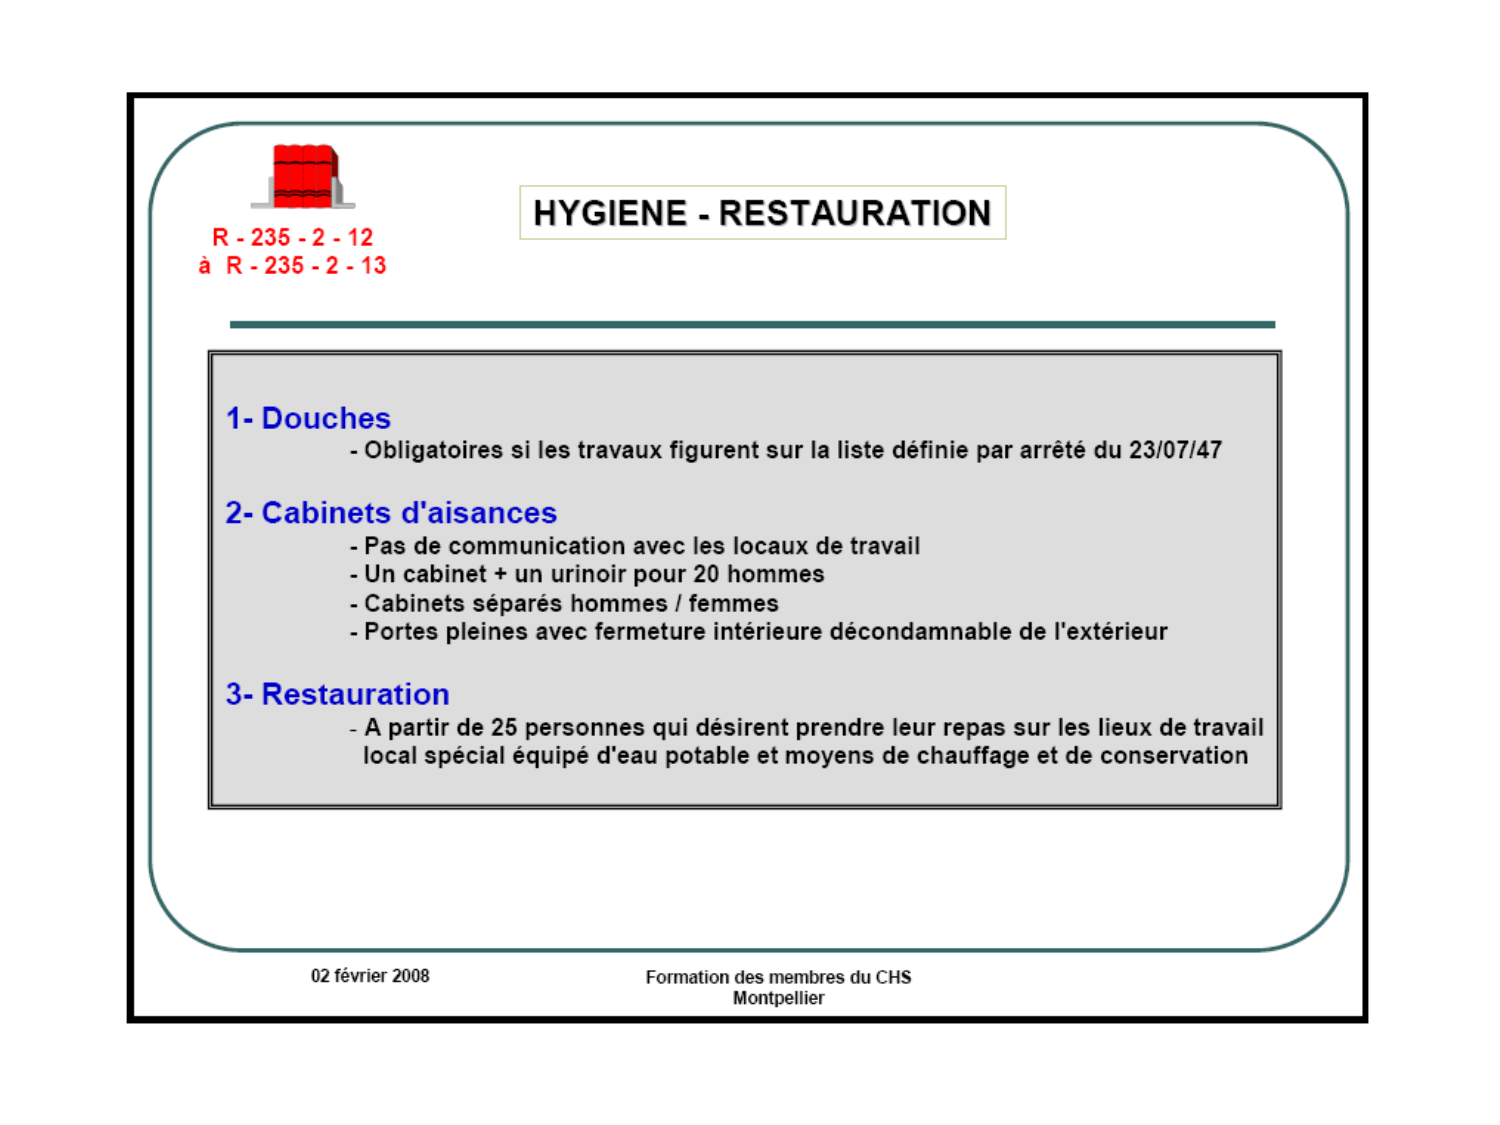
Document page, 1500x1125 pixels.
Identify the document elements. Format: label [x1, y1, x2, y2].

picture [124, 91, 1376, 1034]
